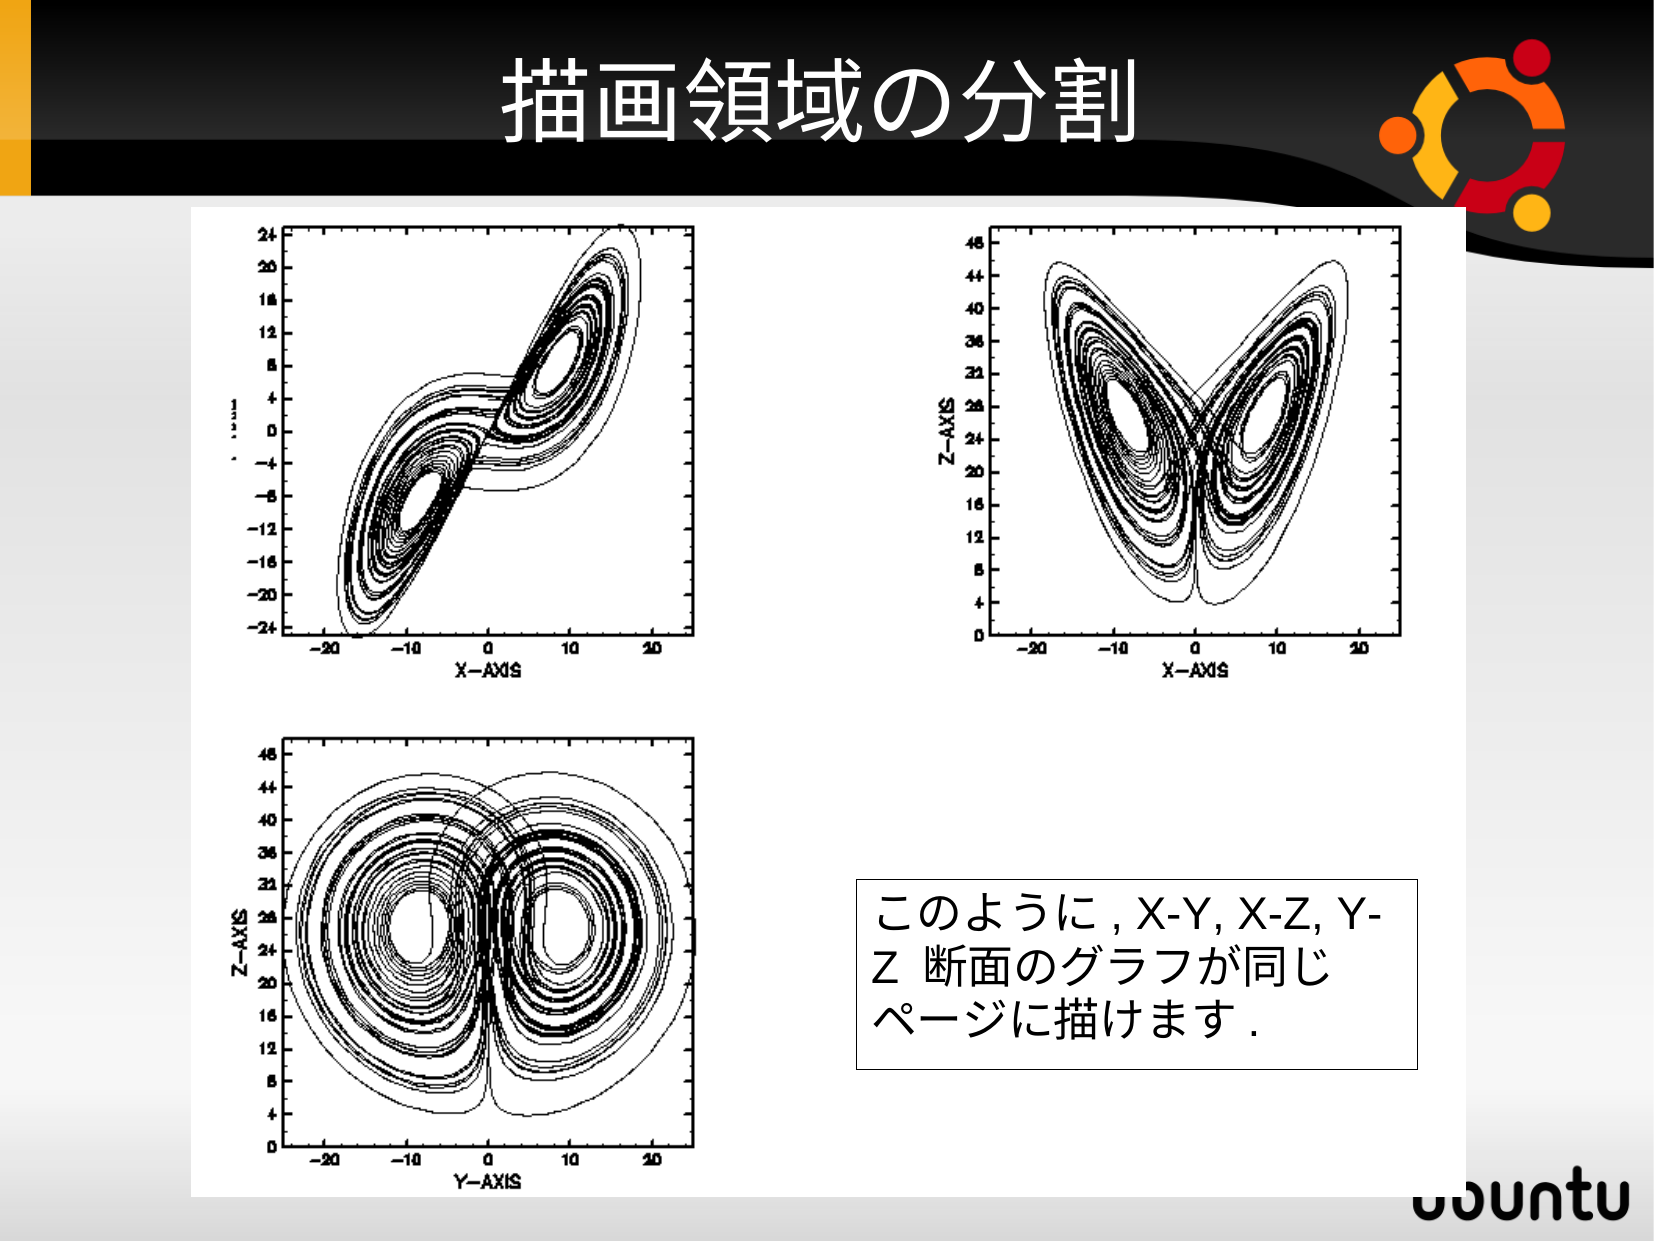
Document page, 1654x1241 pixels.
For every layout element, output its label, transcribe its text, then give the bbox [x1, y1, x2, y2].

picture [0, 0, 1654, 1241]
title 描画領域の分割 [76, 0, 1565, 208]
text_box このように, X-Y, X-Z, Y-Z 断面のグラフが同じページに描けます. [856, 879, 1418, 1070]
